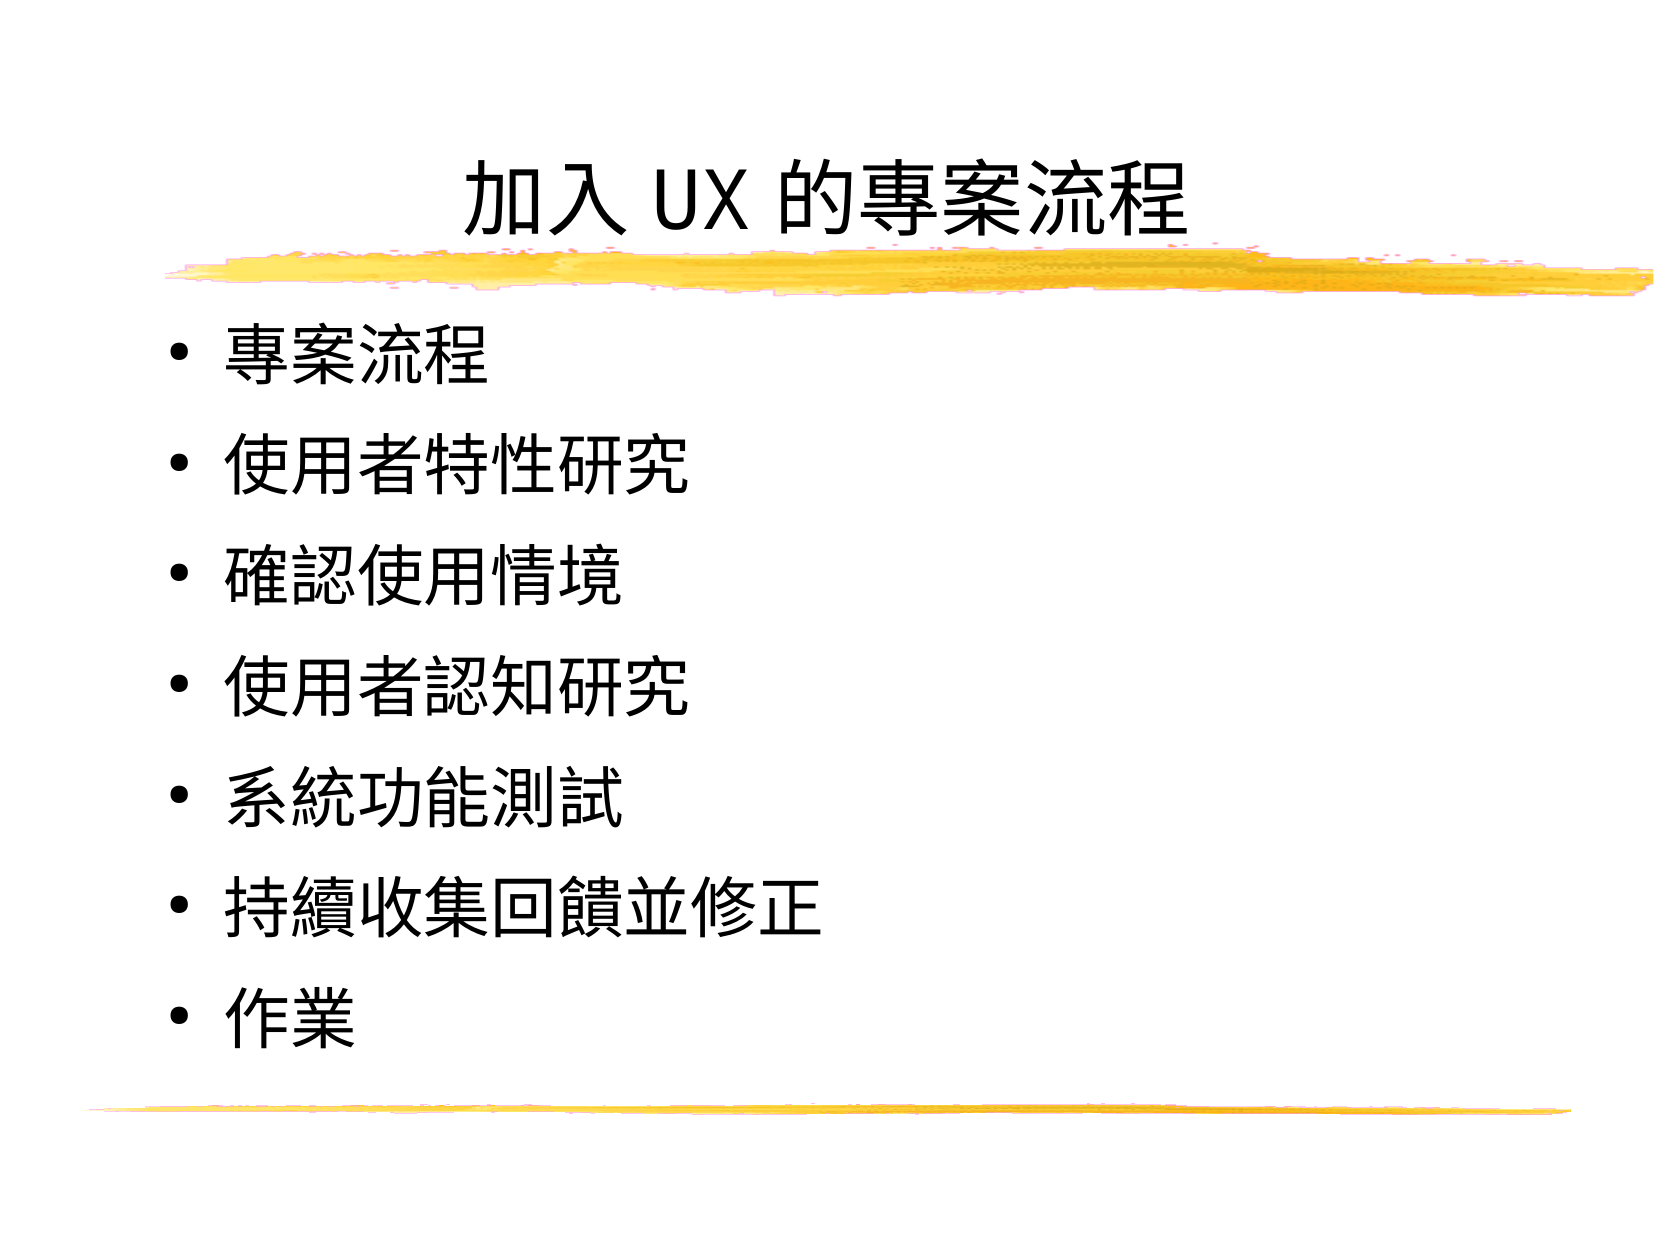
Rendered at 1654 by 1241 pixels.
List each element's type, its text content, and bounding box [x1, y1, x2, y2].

list 專案流程 使用者特性研究 確認使用情境 使用者認知研究 系統功能測試 持續收集回饋並修正 作業 [152, 294, 1598, 1187]
picture [82, 1102, 152, 1117]
title 加入UX的專案流程 [124, 55, 1530, 262]
picture [165, 237, 1654, 308]
